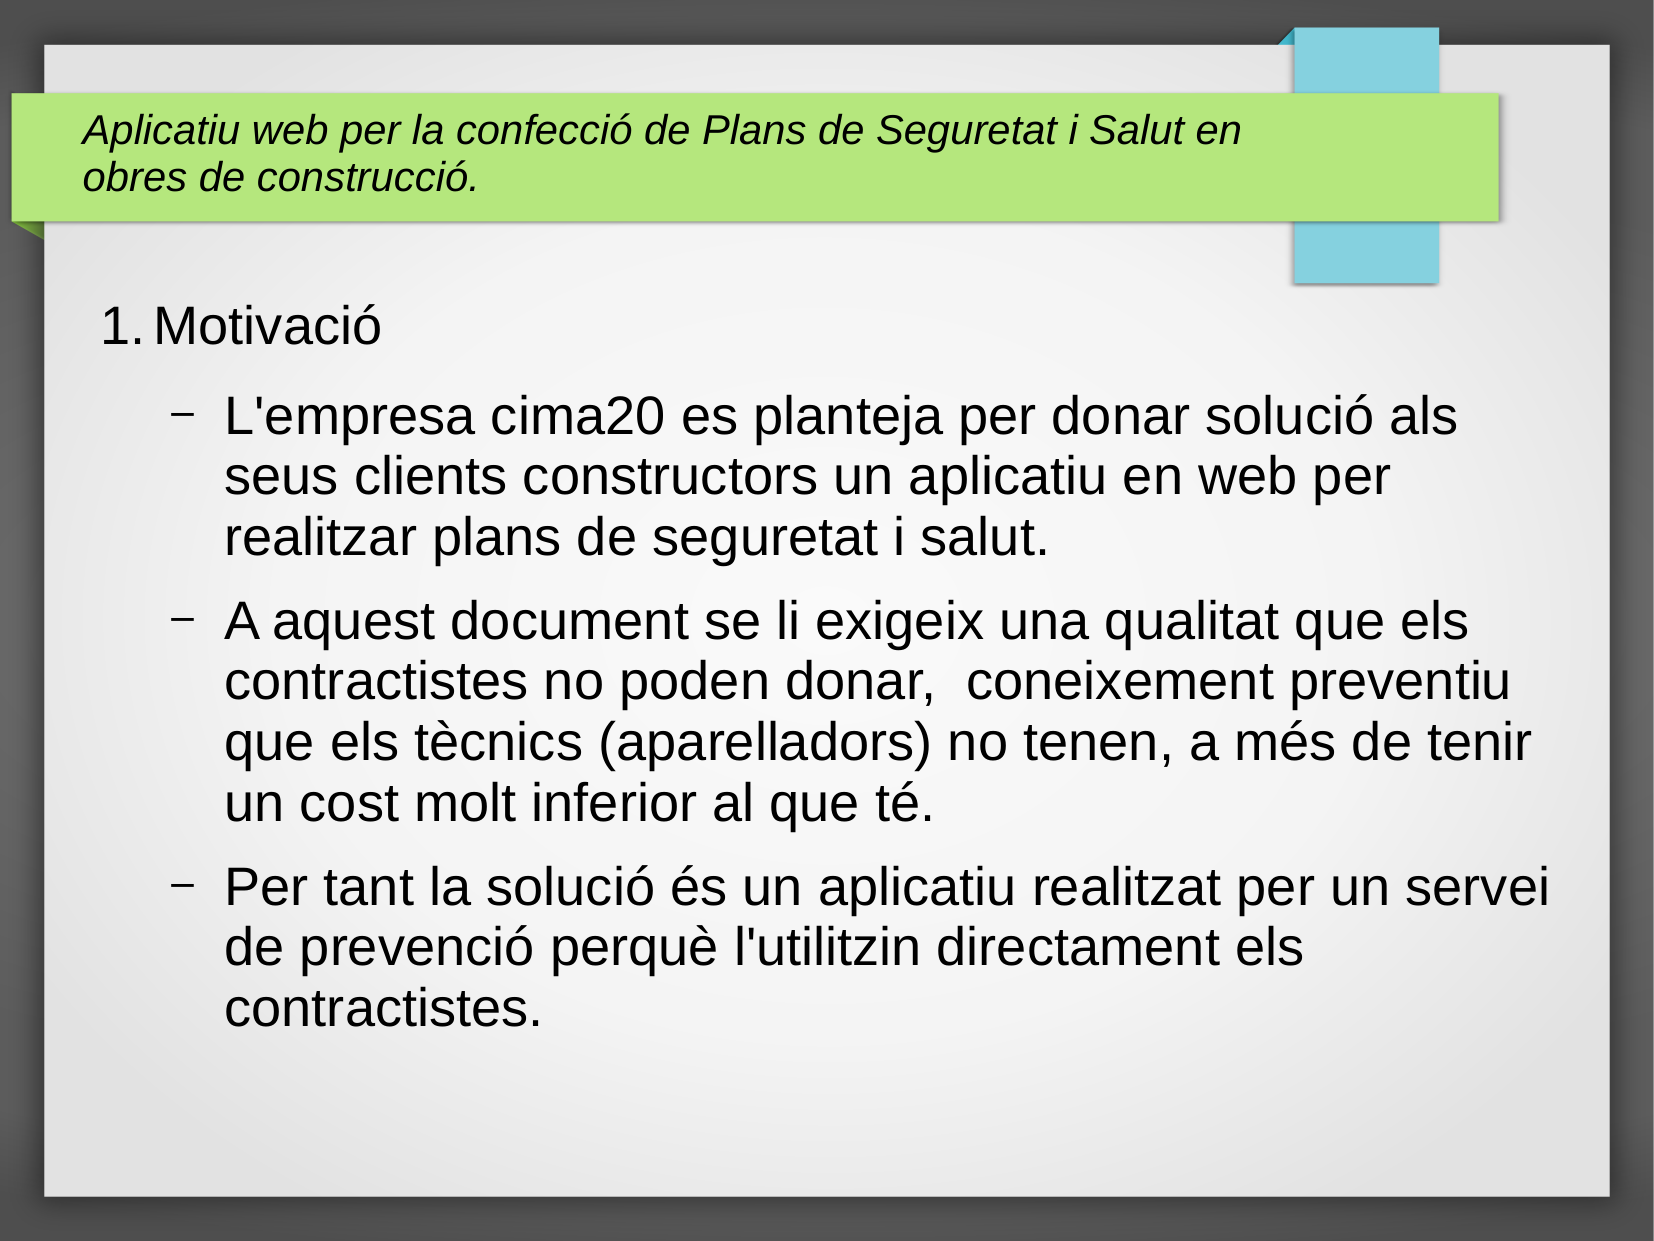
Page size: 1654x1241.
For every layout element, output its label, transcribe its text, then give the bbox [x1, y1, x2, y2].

picture [0, 0, 1654, 1241]
list Motivació L'empresa cima20 es planteja per donar solució als seus clients constructors un aplicatiu en web per realitzar plans de seguretat i salut. A aquest document se li exigeix una qualitat que els contractistes no poden donar, coneixement preventiu que els tècnics (aparelladors) no tenen, a més de tenir un cost molt inferior al que té. Per tant la solució és un aplicatiu realitzat per un servei de prevenció perquè l'utilitzin directament els contractistes. [82, 295, 1571, 1015]
title Aplicatiu web per la confecció de Plans de Seguretat i Salut en obres de construcció. [82, 94, 1264, 213]
